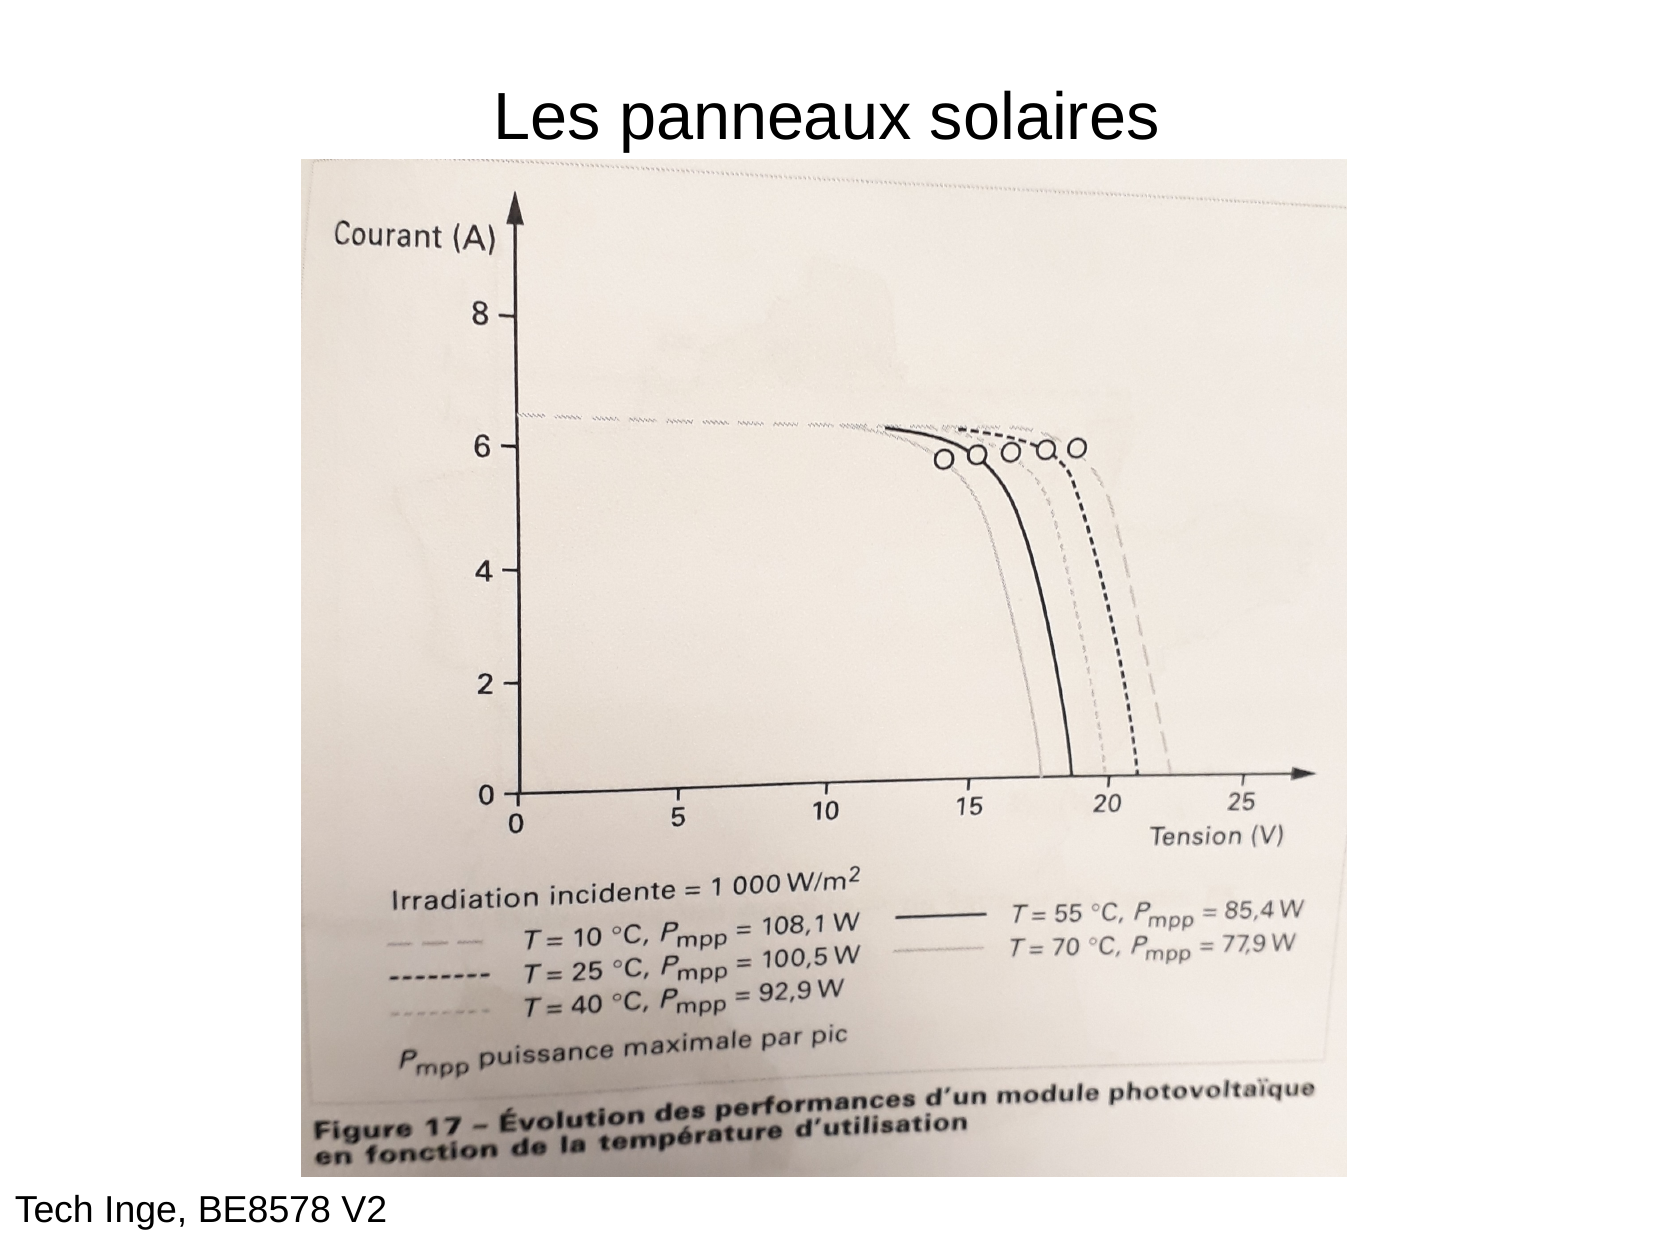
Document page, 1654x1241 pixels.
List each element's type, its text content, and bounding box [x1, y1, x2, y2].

text_box Tech Inge, BE8578 V2 [0, 1181, 544, 1238]
text_box Les panneaux solaires [0, 71, 1654, 161]
picture [301, 161, 1347, 1177]
